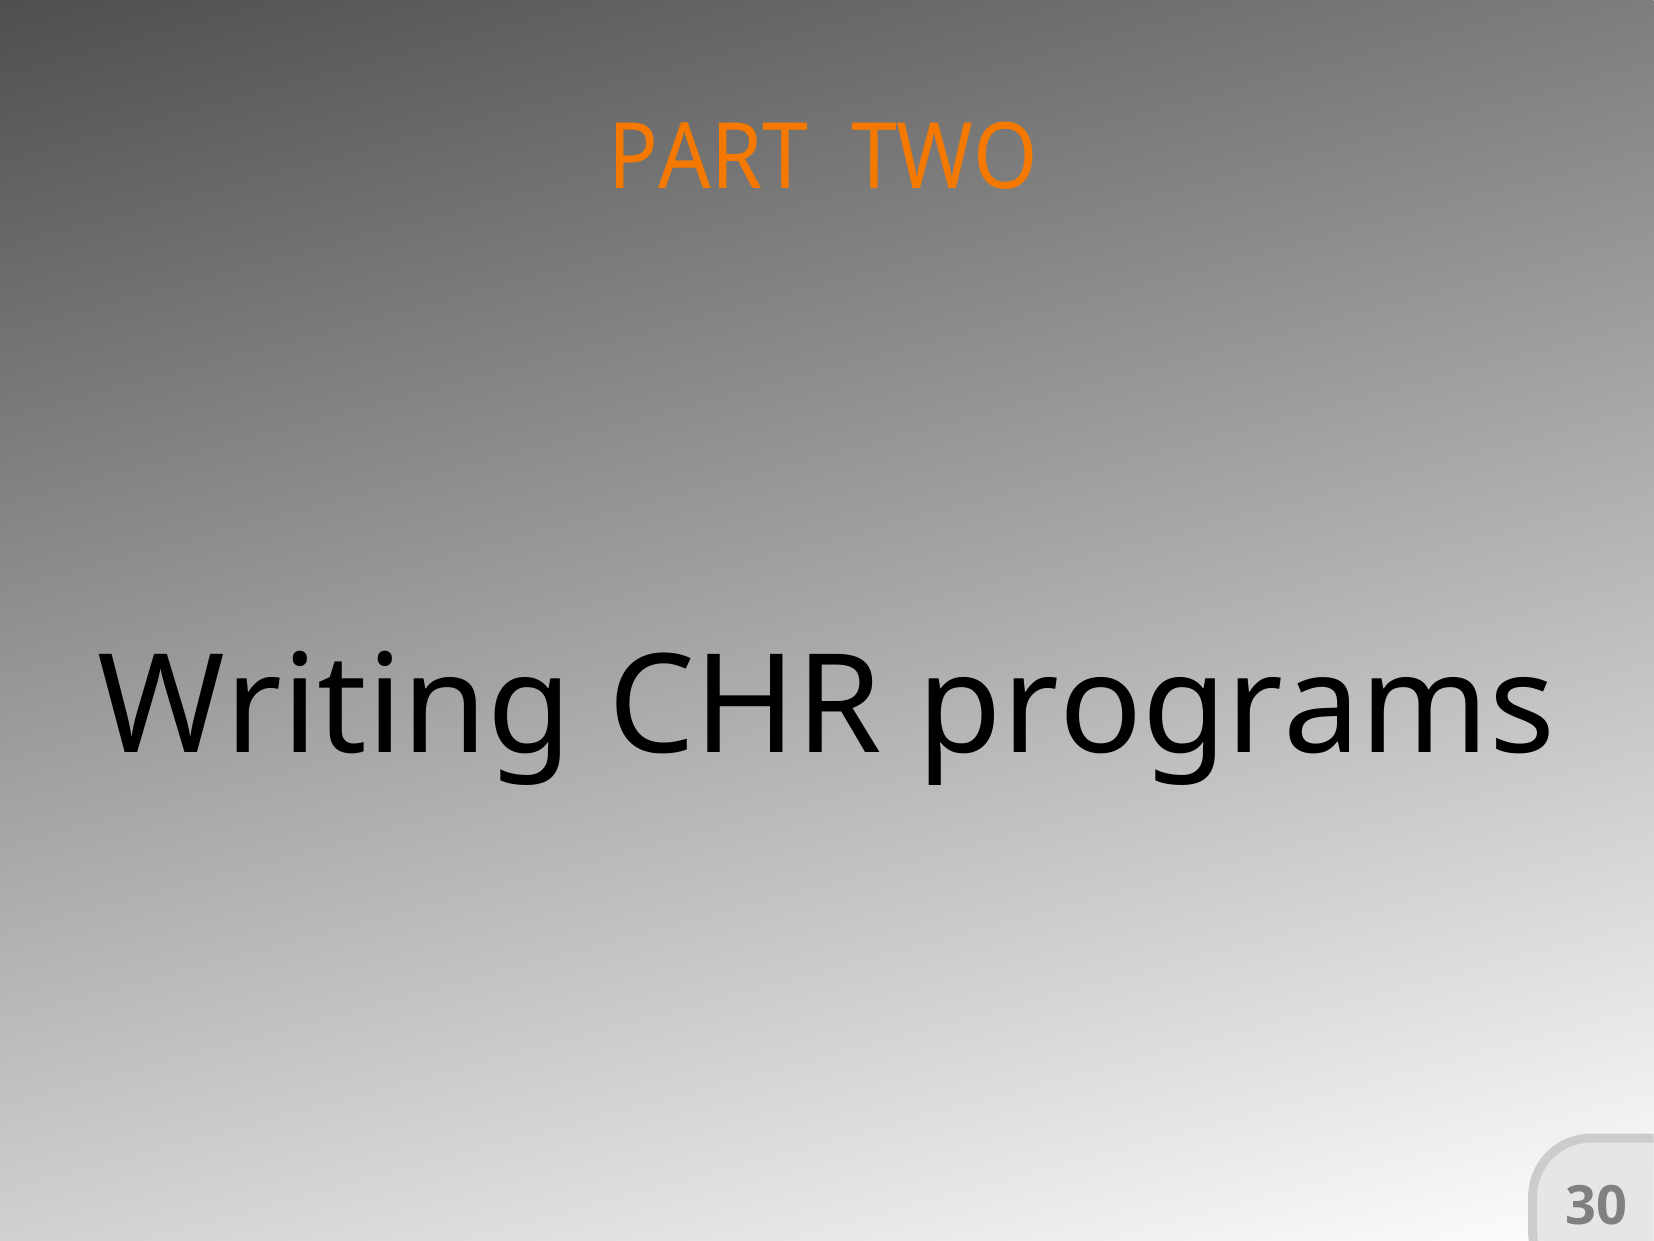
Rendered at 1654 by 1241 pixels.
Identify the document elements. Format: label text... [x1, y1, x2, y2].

title PART TWO [18, 49, 1629, 257]
subtitle Writing CHR programs [82, 290, 1571, 1109]
